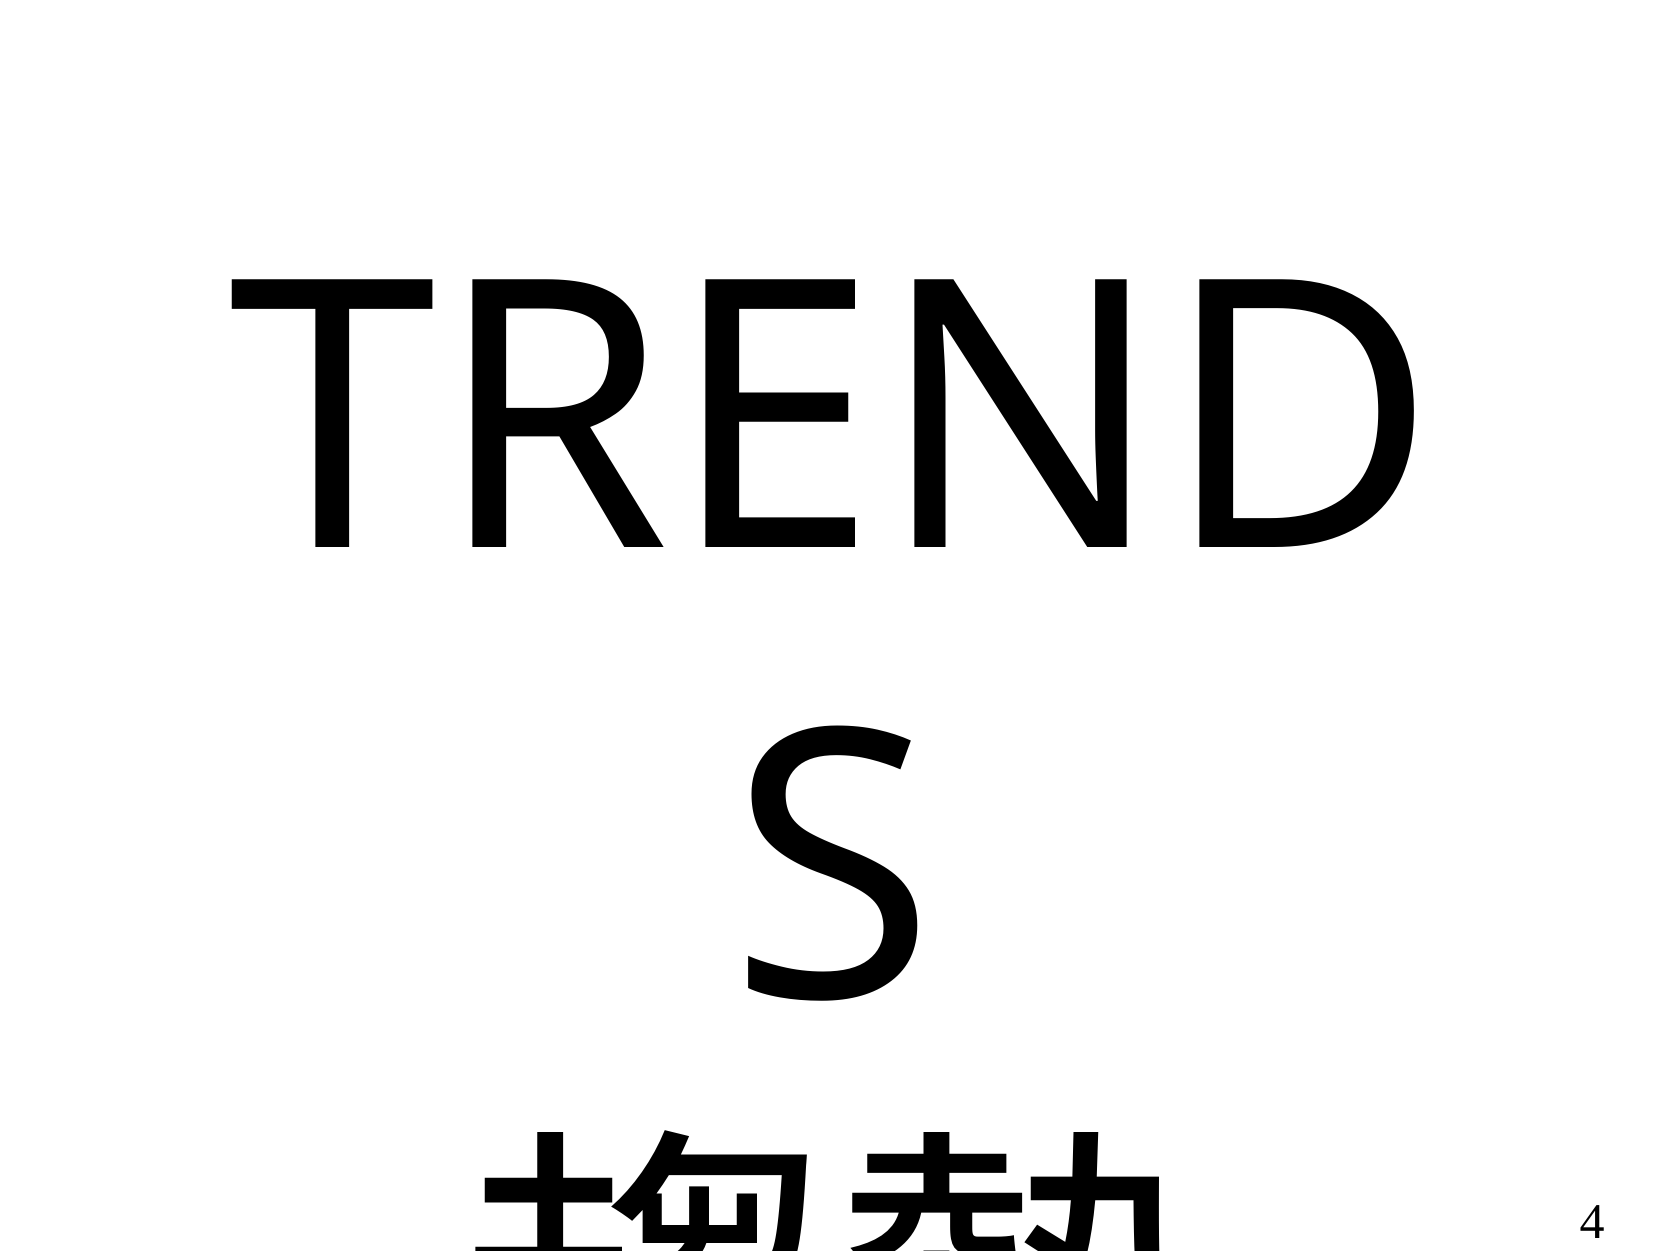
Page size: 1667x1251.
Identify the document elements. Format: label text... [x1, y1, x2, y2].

text_box TRENDS 趨勢 [124, 165, 1542, 1081]
